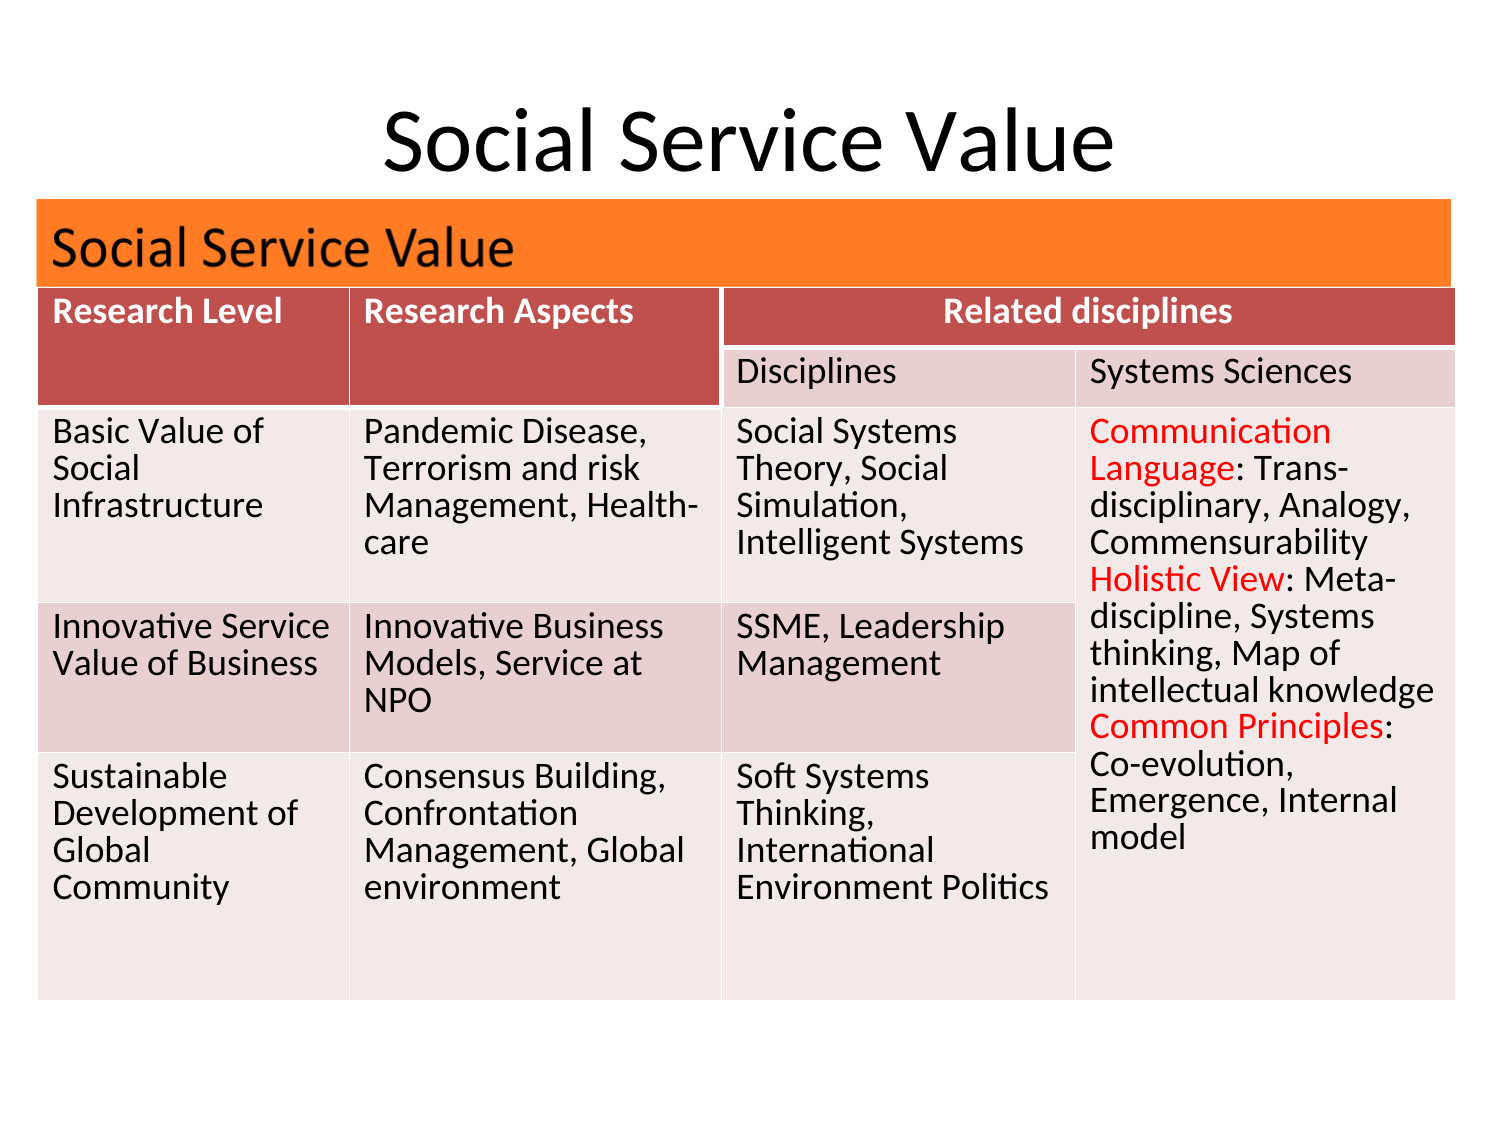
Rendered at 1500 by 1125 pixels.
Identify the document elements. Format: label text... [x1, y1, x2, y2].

table_cell Disciplines [724, 350, 1075, 407]
table_cell Innovative Business Models, Service at NPO [350, 603, 721, 752]
table_cell Innovative Service Value of Business [38, 603, 349, 752]
table_header Related disciplines [724, 288, 1455, 345]
table_cell Pandemic Disease, Terrorism and risk Management, Health-care [350, 410, 721, 602]
table_cell Social Systems Theory, Social Simulation, Intelligent Systems [722, 408, 1075, 602]
table_cell Systems Sciences [1076, 350, 1455, 407]
table_cell Communication Language: Trans-disciplinary, Analogy, Commensurability Holistic View: Meta-discipline, Systems thinking, Map of intellectual knowledge Common Principles: Co-evolution, Emergence, Internal model [1076, 408, 1455, 1000]
table_header Research Level [38, 288, 349, 405]
table_cell SSME, Leadership Management [722, 603, 1075, 752]
table_cell Consensus Building, Confrontation Management, Global environment [350, 753, 721, 1000]
table_header Research Aspects [350, 288, 719, 405]
table_cell Soft Systems Thinking, International Environment Politics [722, 753, 1075, 1000]
table_cell Basic Value of Social Infrastructure [38, 410, 349, 602]
table_cell Sustainable Development of Global Community [38, 753, 349, 1000]
title Social Service Value [75, 45, 1426, 198]
picture [36, 198, 1452, 288]
